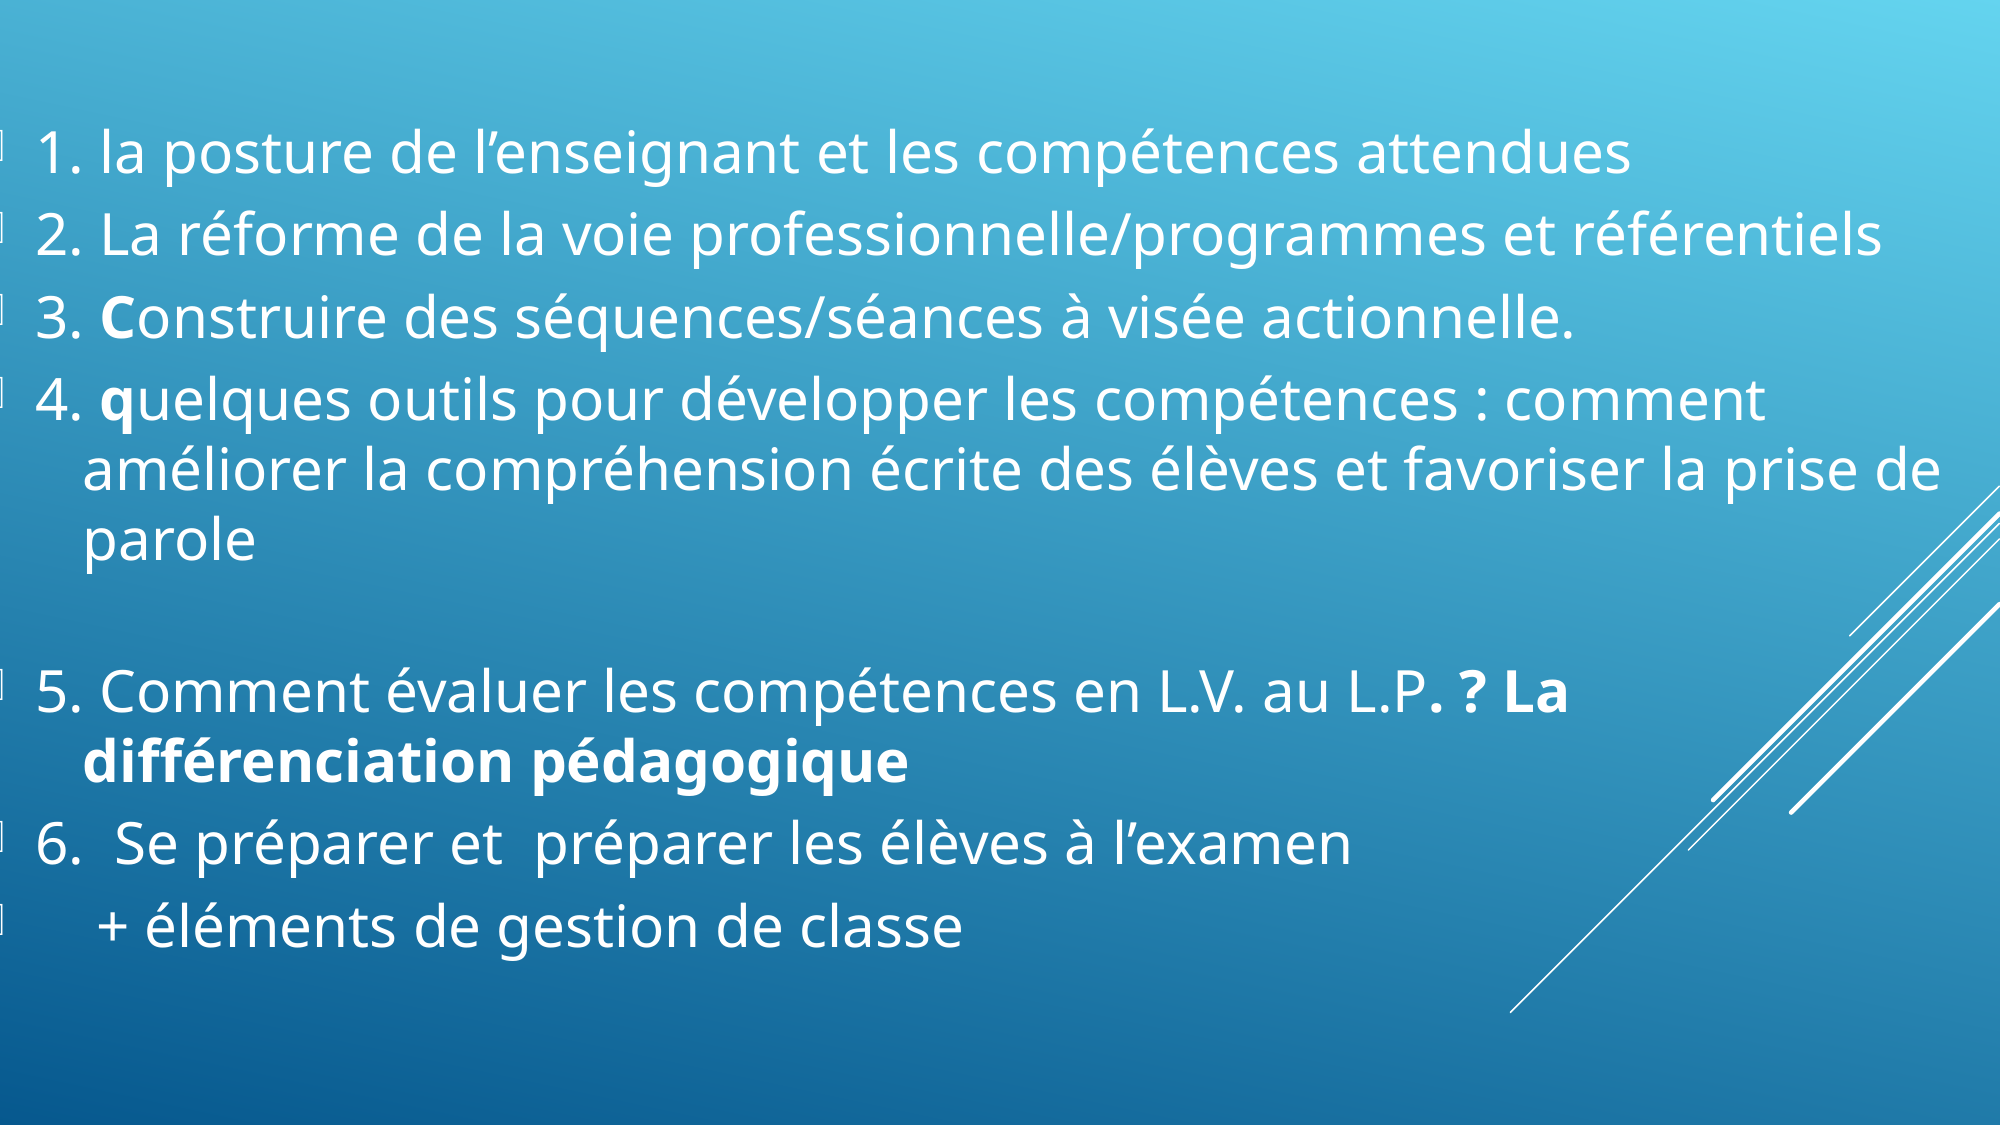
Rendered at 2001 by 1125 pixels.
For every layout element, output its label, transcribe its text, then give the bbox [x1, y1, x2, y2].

list 1. la posture de l’enseignant et les compétences attendues 2. La réforme de la voie professionnelle/programmes et référentiels 3. Construire des séquences/séances à visée actionnelle. 4. quelques outils pour développer les compétences : comment améliorer la compréhension écrite des élèves et favoriser la prise de parole 5. Comment évaluer les compétences en L.V. au L.P. ? La différenciation pédagogique 6. Se préparer et préparer les élèves à l’examen + éléments de gestion de classe [0, 0, 1977, 1105]
